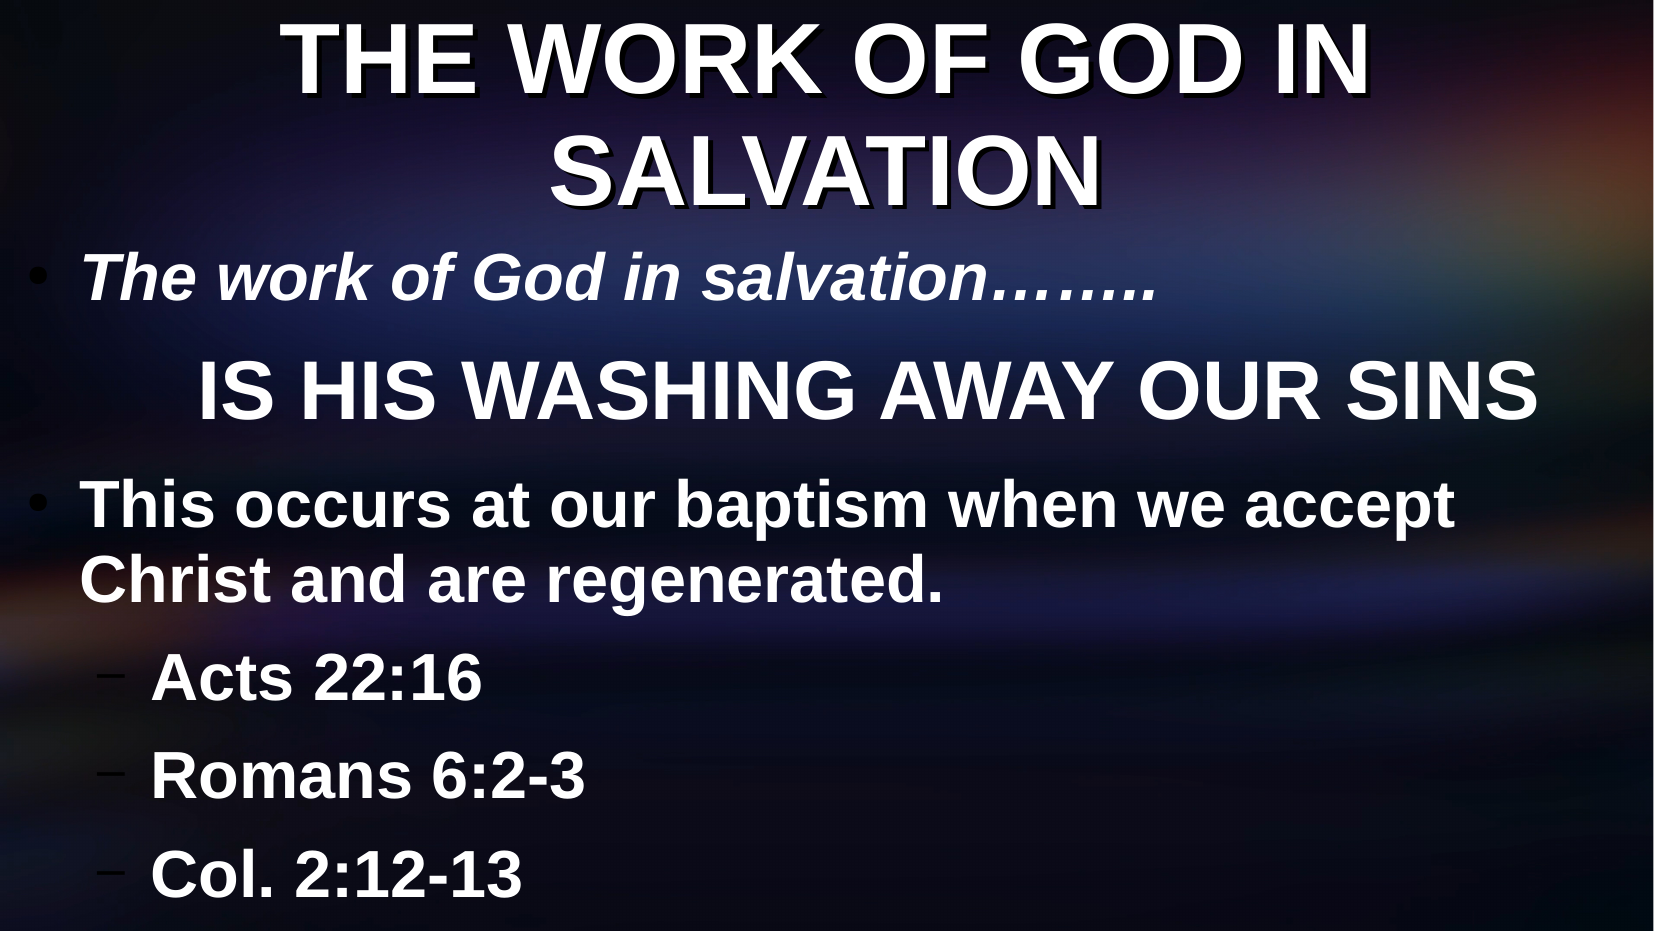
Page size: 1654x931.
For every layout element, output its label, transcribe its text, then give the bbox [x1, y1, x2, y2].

list The work of God in salvation…….. IS HIS WASHING AWAY OUR SINS This occurs at our baptism when we accept Christ and are regenerated. Acts 22:16 Romans 6:2-3 Col. 2:12-13 [8, 240, 1654, 931]
title THE WORK OF GOD IN SALVATION [82, 2, 1571, 227]
picture [0, 0, 1654, 931]
